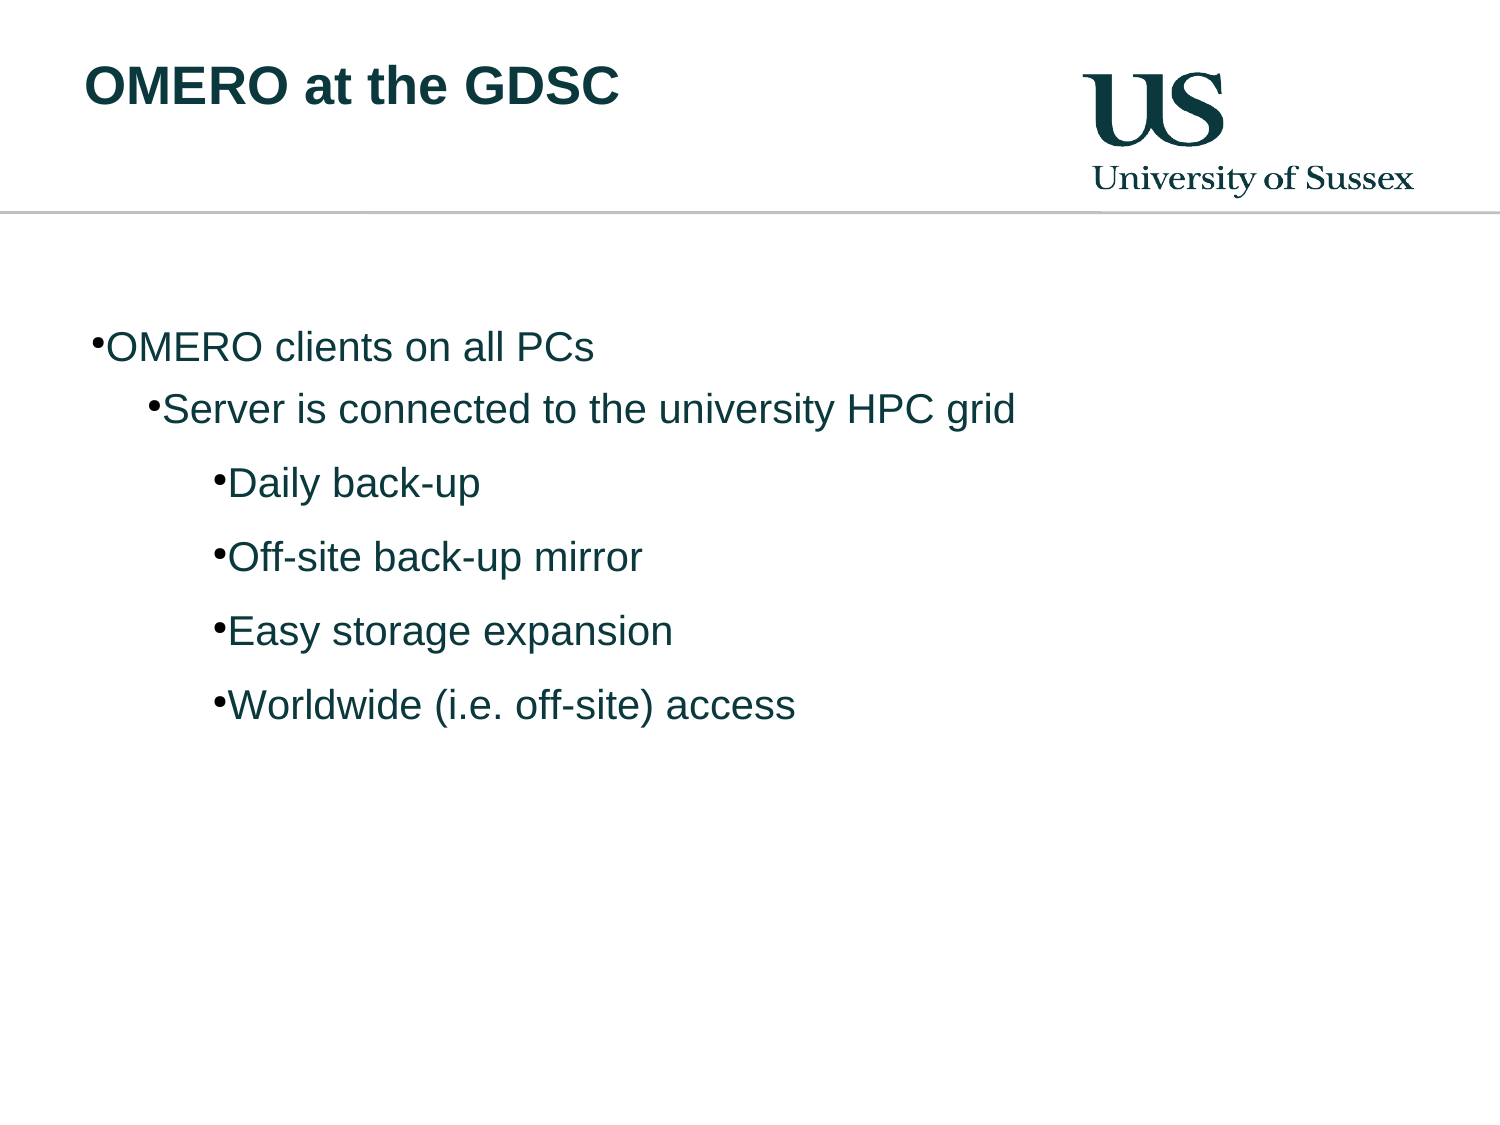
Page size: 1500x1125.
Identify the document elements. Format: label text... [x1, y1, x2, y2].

list OMERO clients on all PCs Server is connected to the university HPC grid Daily back-up Off-site back-up mirror Easy storage expansion Worldwide (i.e. off-site) access [90, 307, 1450, 1001]
title OMERO at the GDSC [84, 49, 1063, 213]
picture [1025, 50, 1471, 218]
